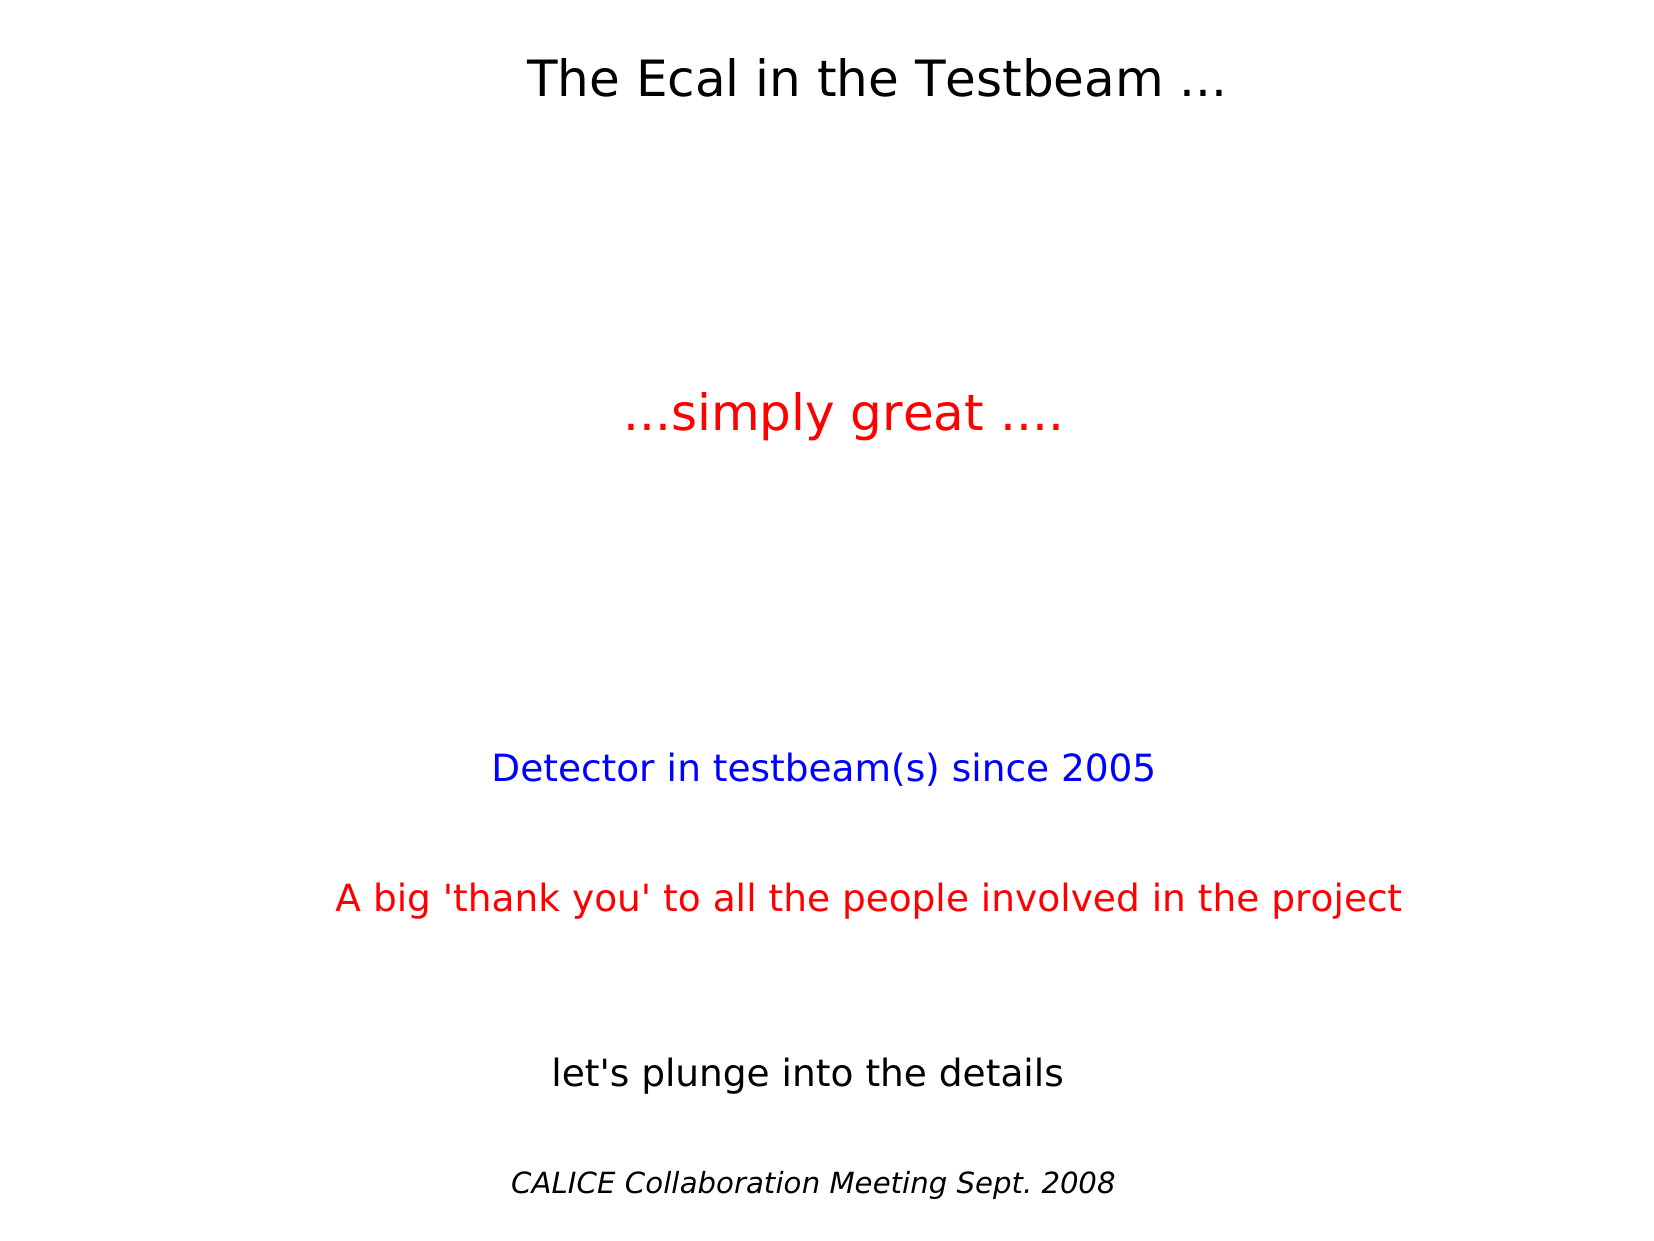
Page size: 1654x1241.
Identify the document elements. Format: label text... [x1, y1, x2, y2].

text_box The Ecal in the Testbeam ... ...simply great .... Detector in testbeam(s) since 2005 A big 'thank you' to all the people involved in the project let's plunge into the details [320, 42, 1408, 1103]
